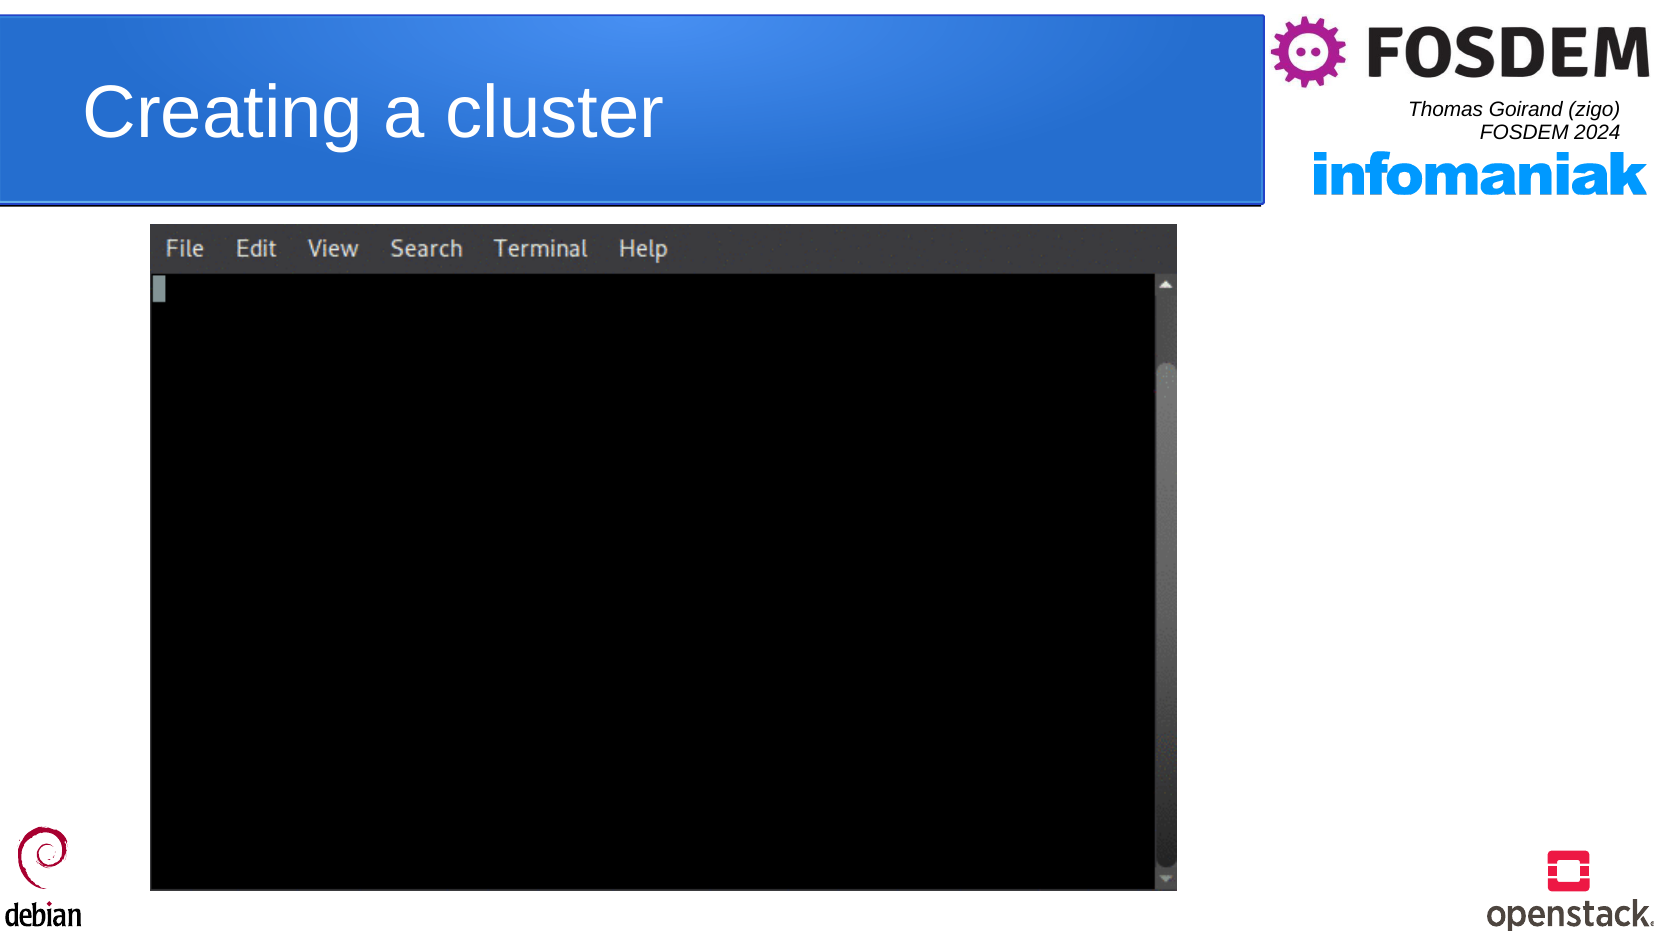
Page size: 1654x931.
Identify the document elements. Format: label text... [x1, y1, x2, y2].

title Creating a cluster [82, 35, 1235, 189]
picture [150, 224, 1177, 891]
picture [1269, 14, 1651, 90]
picture [1314, 151, 1647, 195]
